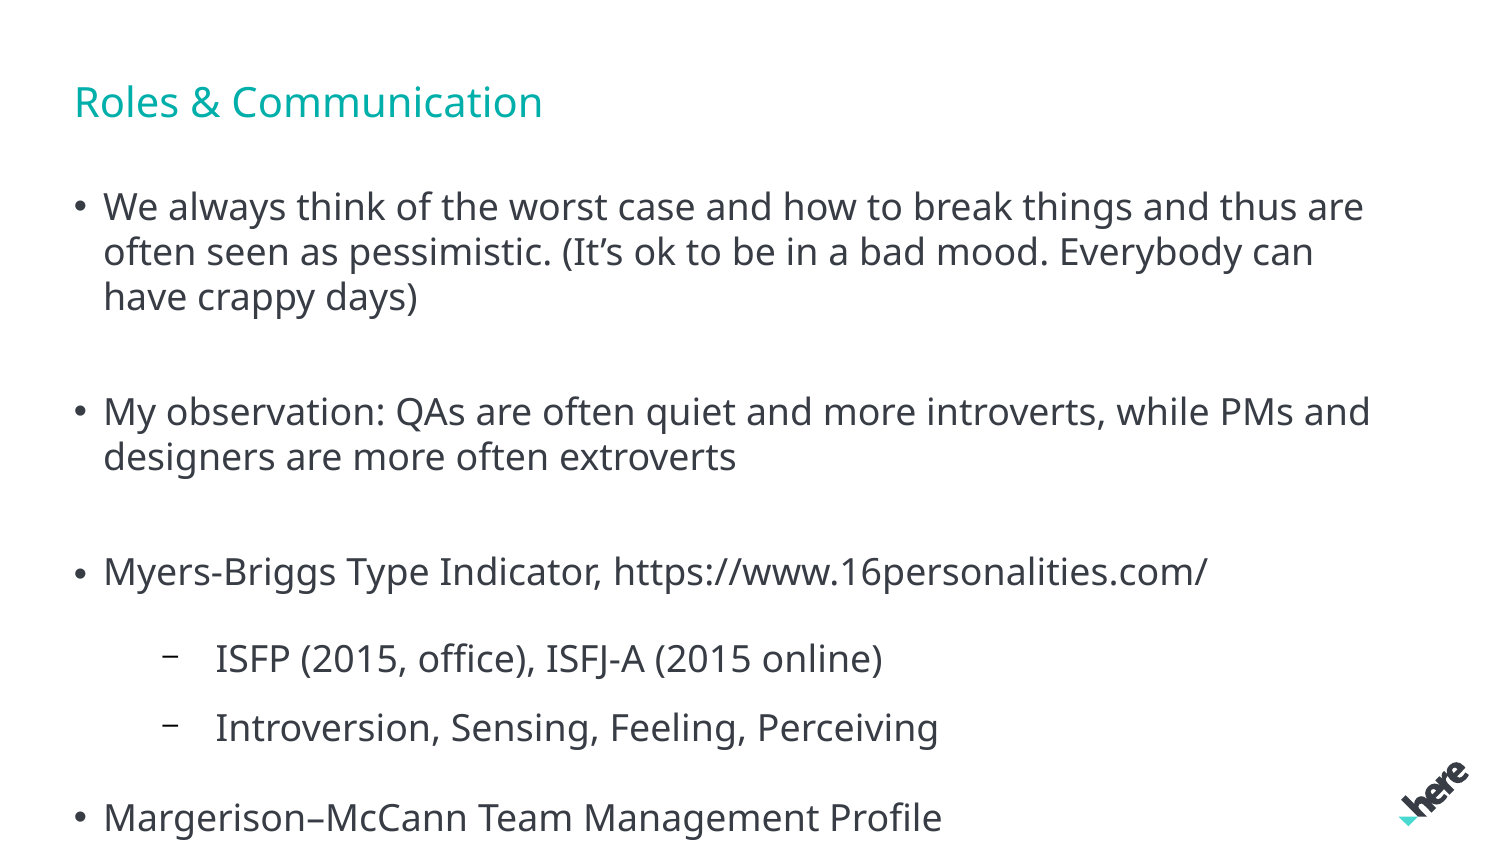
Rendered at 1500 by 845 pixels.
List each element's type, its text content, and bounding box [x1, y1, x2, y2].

title Roles & Communication [68, 34, 1388, 130]
list We always think of the worst case and how to break things and thus are often seen as pessimistic. (It’s ok to be in a bad mood. Everybody can have crappy days) My observation: QAs are often quiet and more introverts, while PMs and designers are more often extroverts Myers-Briggs Type Indicator, https://www.16personalities.com/ ISFP (2015, office), ISFJ-A (2015 online) Introversion, Sensing, Feeling, Perceiving Margerison–McCann Team Management Profile [68, 180, 1388, 758]
